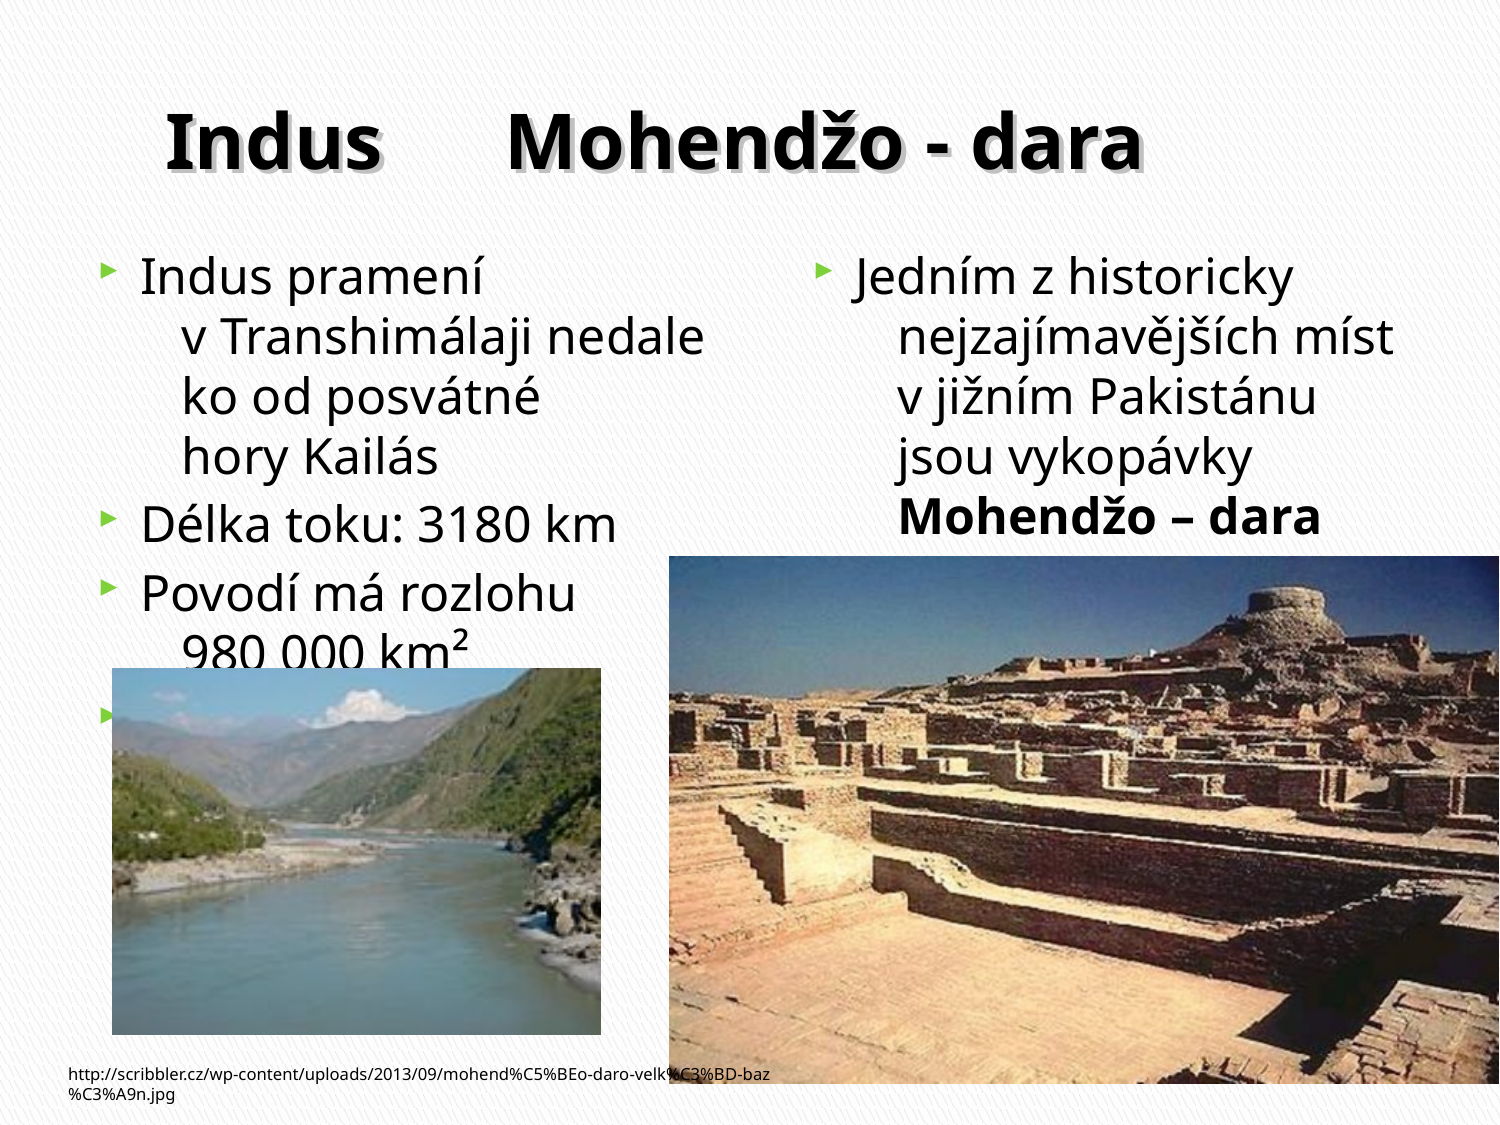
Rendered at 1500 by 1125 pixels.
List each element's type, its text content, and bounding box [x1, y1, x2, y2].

picture [112, 668, 601, 1036]
list Jedním z historicky nejzajímavějších míst v jižním Pakistánu jsou vykopávky Mohendžo – dara [761, 236, 1426, 556]
title Indus Mohendžo - dara [75, 44, 1426, 233]
picture [669, 556, 1499, 1085]
text_box http://scribbler.cz/wp-content/uploads/2013/09/mohend%C5%BEo-daro-velk%C3%BD-baz%C3%A9n.jpg [53, 1056, 803, 1111]
list Indus pramení v Transhimálaji nedaleko od posvátné hory Kailás Délka toku: 3180 km Povodí má rozlohu 980 000 km² [46, 236, 738, 884]
